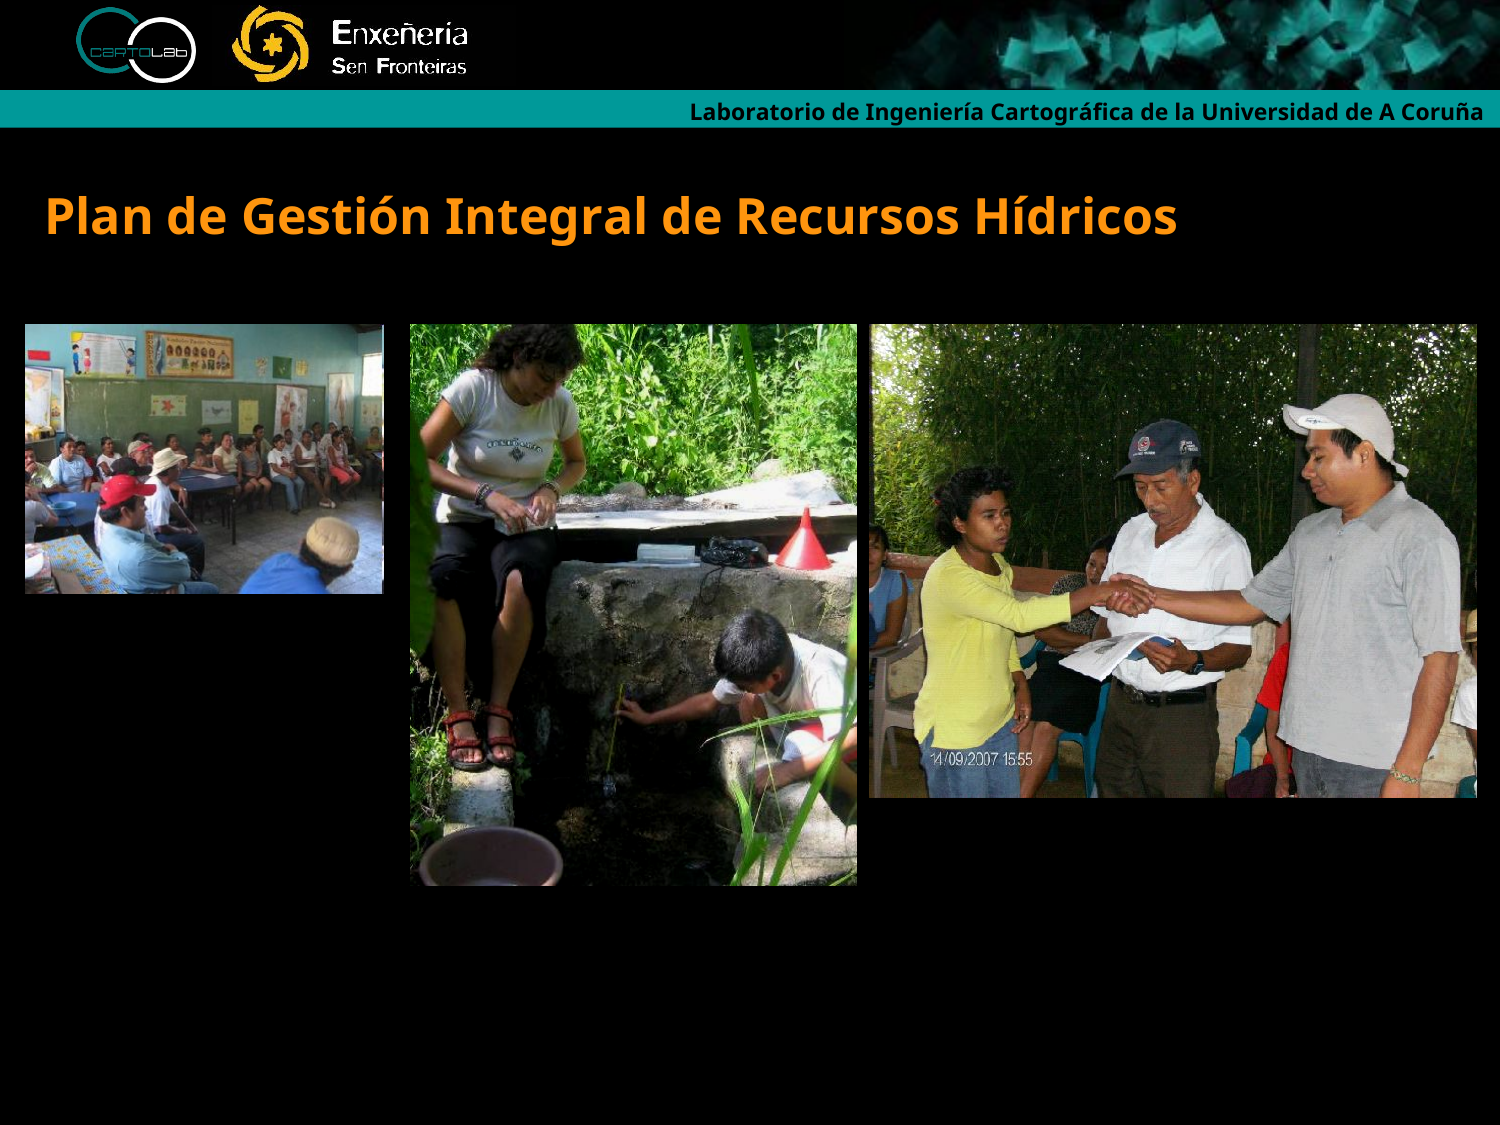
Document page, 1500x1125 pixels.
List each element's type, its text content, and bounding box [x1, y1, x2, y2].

picture [76, 7, 196, 83]
picture [410, 324, 857, 886]
text_box Plan de Gestión Integral de Recursos Hídricos [29, 177, 1359, 252]
picture [869, 324, 1477, 798]
picture [212, 5, 516, 86]
picture [25, 324, 384, 594]
picture [844, 0, 1500, 90]
